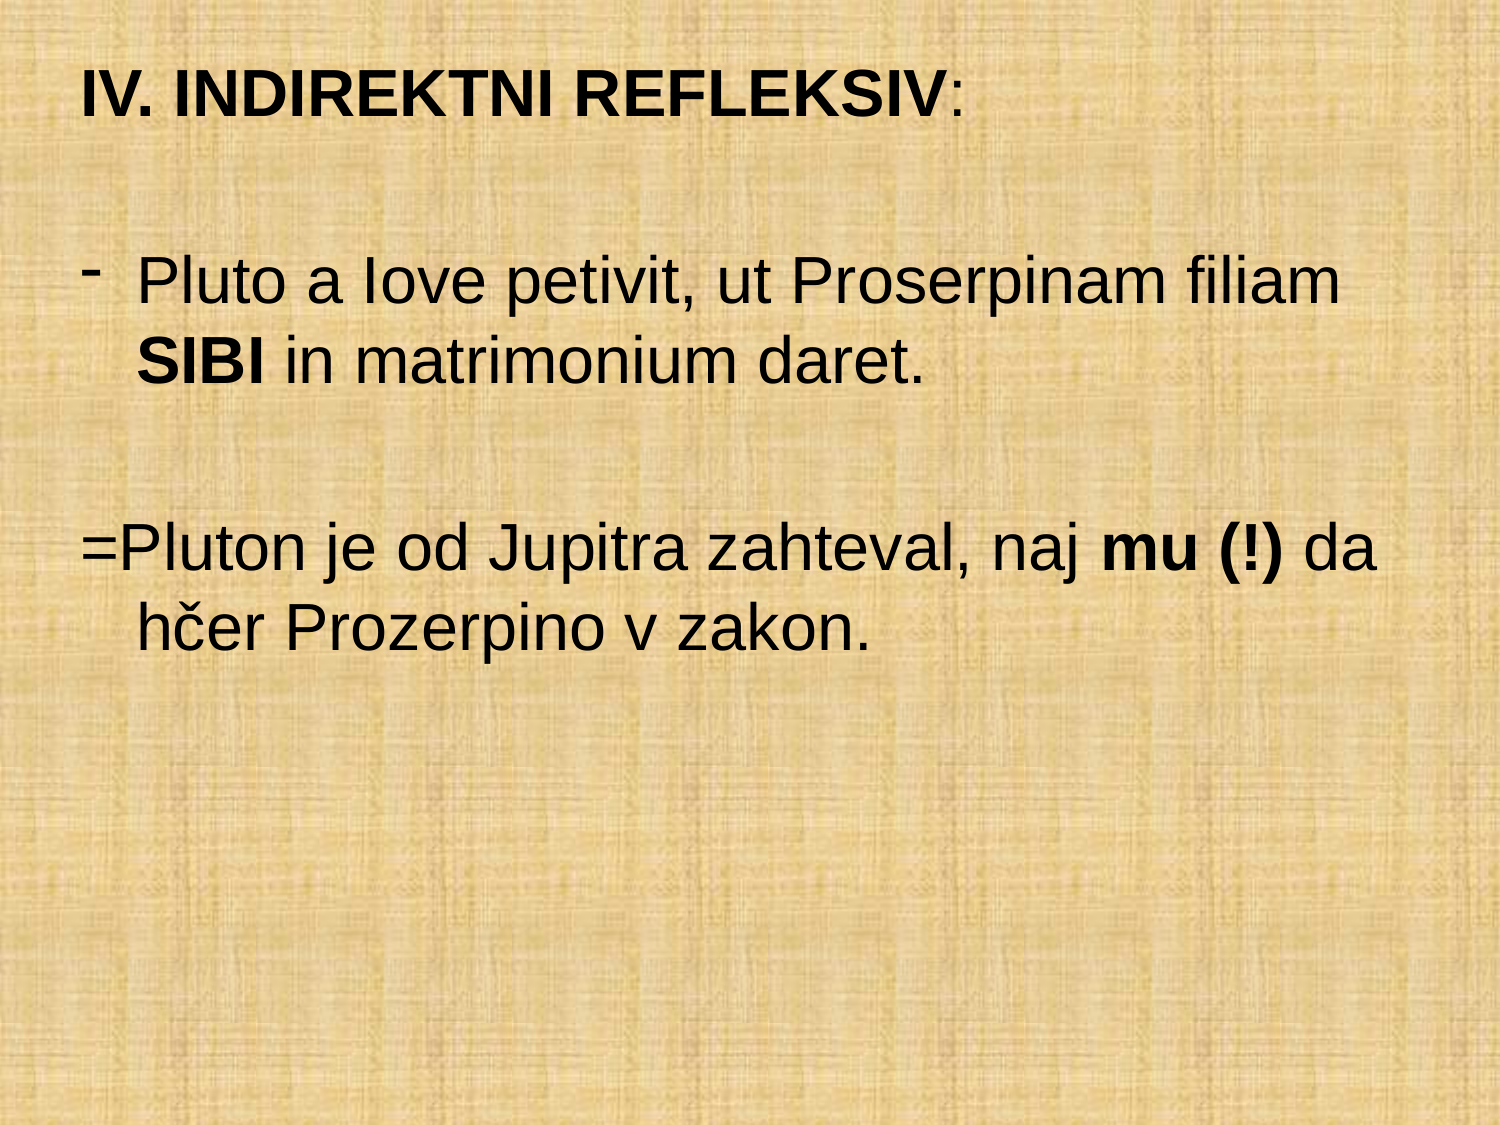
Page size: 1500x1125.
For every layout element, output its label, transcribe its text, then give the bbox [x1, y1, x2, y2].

picture [0, 0, 1500, 1125]
list IV. INDIREKTNI REFLEKSIV: Pluto a Iove petivit, ut Proserpinam filiam SIBI in matrimonium daret. =Pluton je od Jupitra zahteval, naj mu (!) da hčer Prozerpino v zakon. [64, 42, 1425, 1005]
